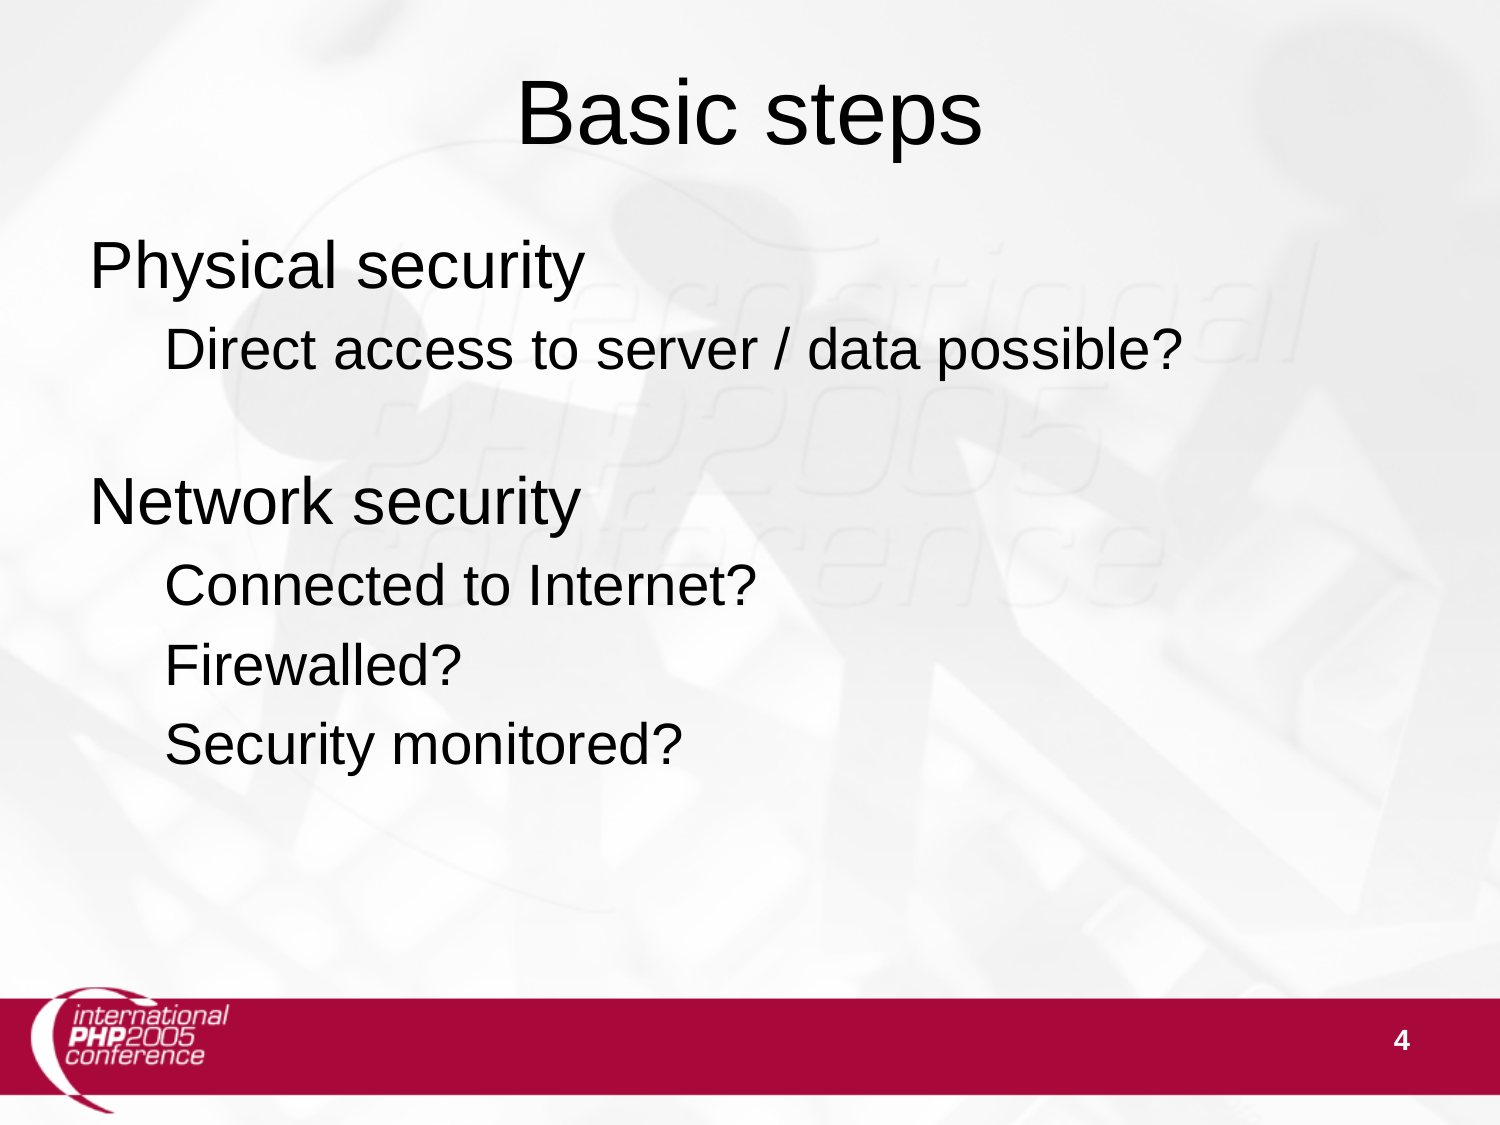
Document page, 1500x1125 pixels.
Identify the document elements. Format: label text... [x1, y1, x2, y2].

picture [0, 0, 1500, 1125]
list Physical security Direct access to server / data possible? Network security Connected to Internet? Firewalled? Security monitored? [75, 220, 1426, 977]
title Basic steps [75, 18, 1426, 207]
